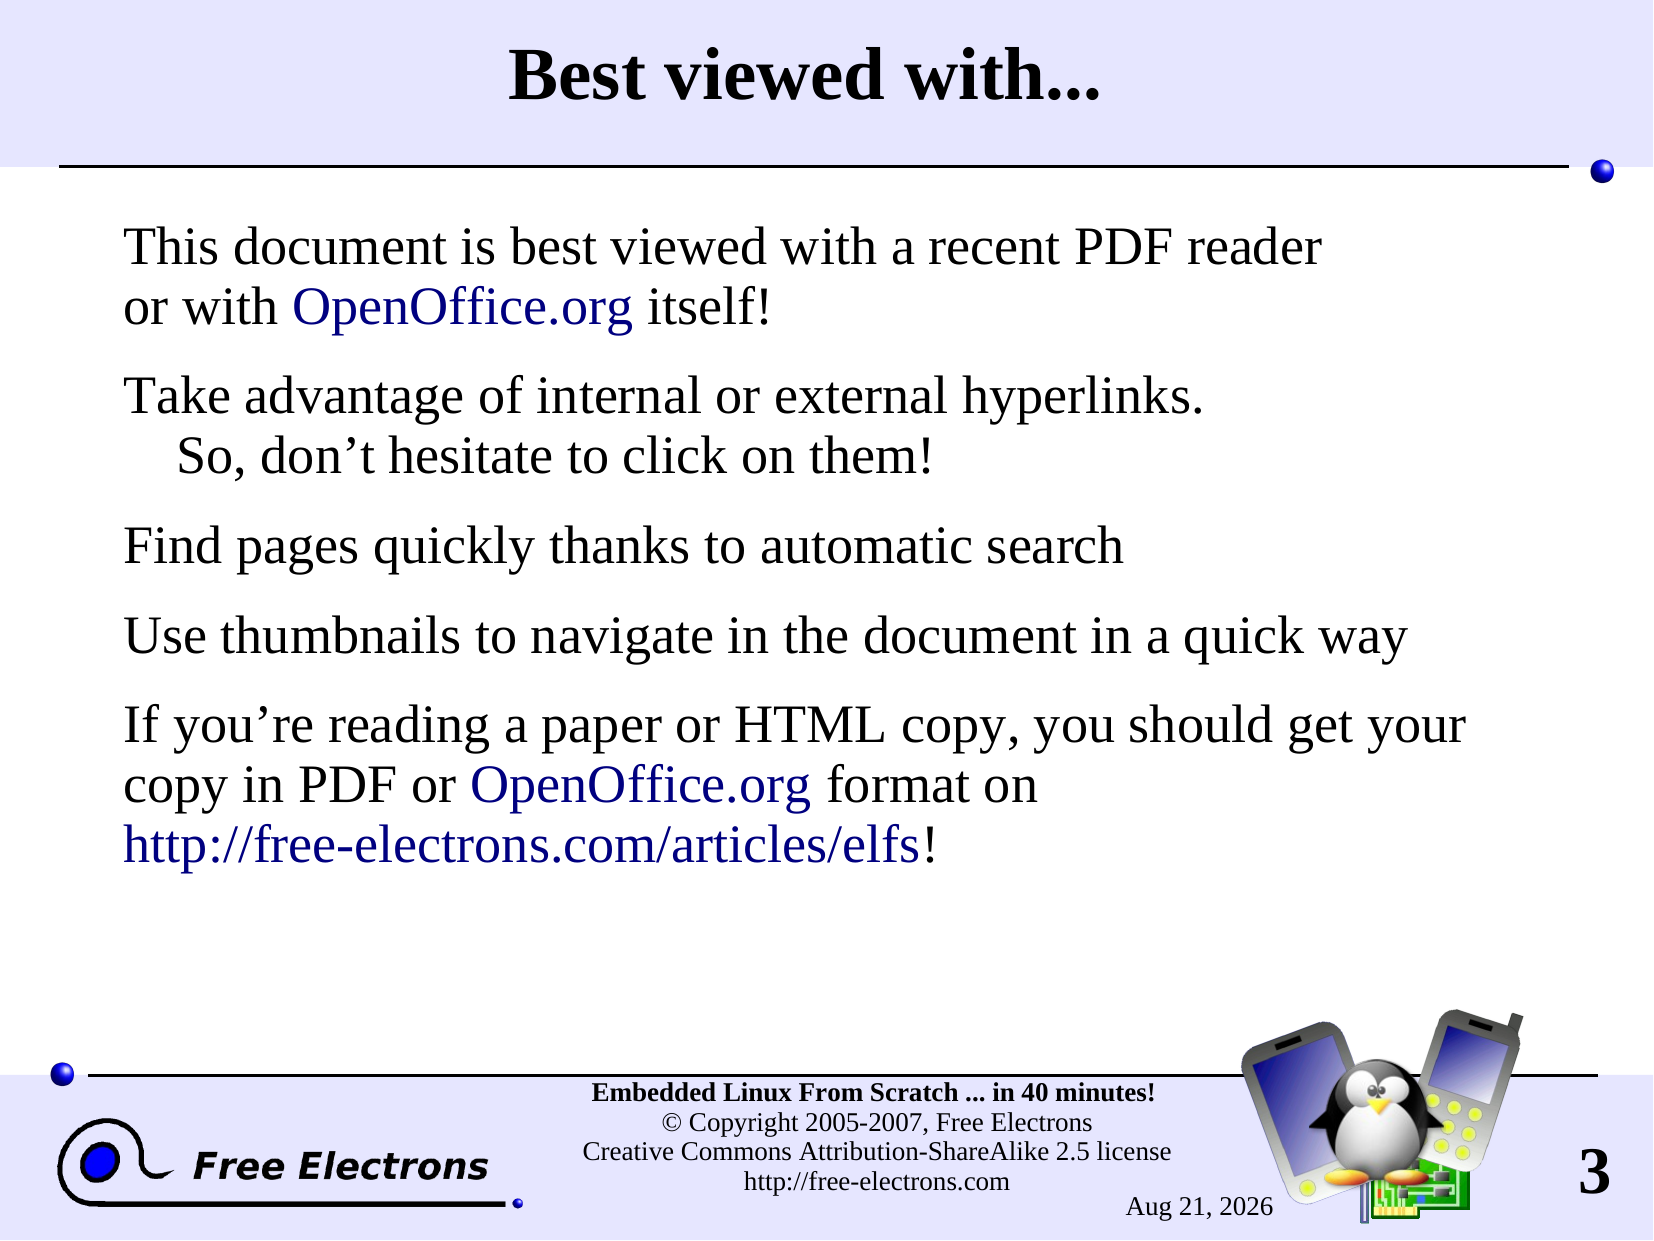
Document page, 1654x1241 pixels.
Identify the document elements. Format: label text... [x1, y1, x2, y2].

list This document is best viewed with a recent PDF reader or with OpenOffice.org itself! Take advantage of internal or external hyperlinks. So, don’t hesitate to click on them! Find pages quickly thanks to automatic search Use thumbnails to navigate in the document in a quick way If you’re reading a paper or HTML copy, you should get your copy in PDF or OpenOffice.org format on http://free-electrons.com/articles/elfs! [105, 216, 1518, 1066]
title Best viewed with... [60, 18, 1551, 132]
picture [1231, 1007, 1538, 1241]
picture [50, 1107, 527, 1216]
